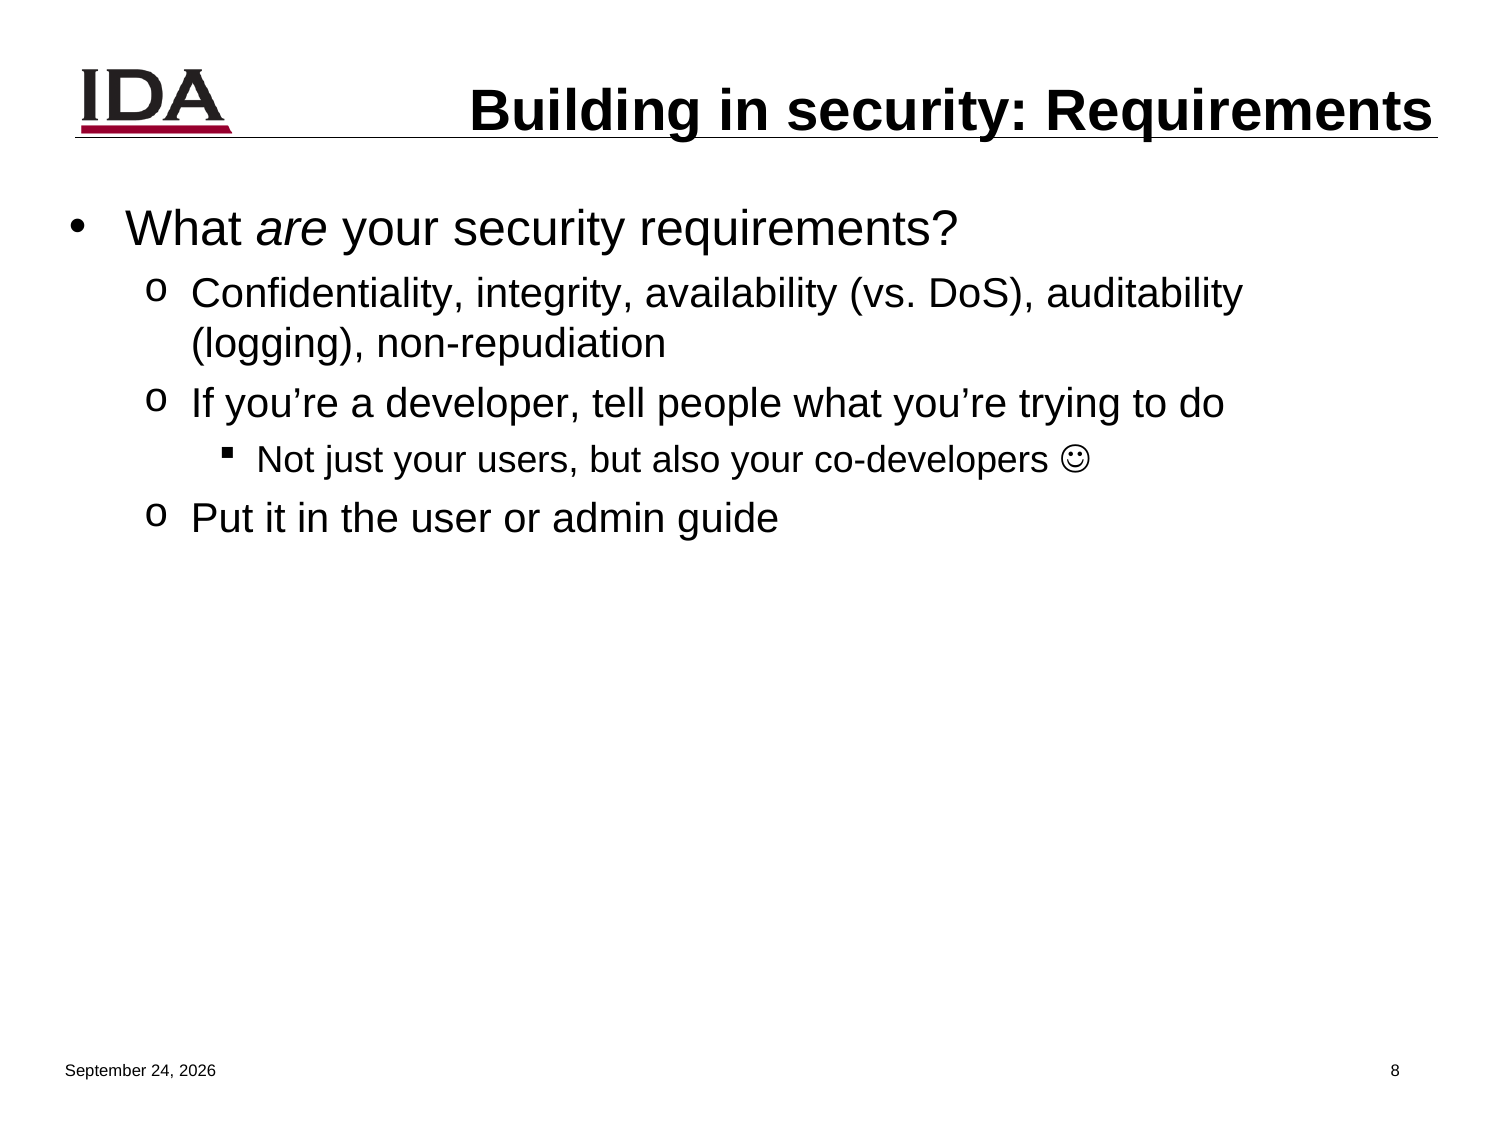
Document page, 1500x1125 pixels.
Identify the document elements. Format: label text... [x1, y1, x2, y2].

text_box <number> [1102, 1012, 1415, 1088]
picture [77, 65, 233, 138]
text_box November 9, 2011 [49, 1012, 363, 1088]
title Building in security: Requirements [425, 64, 1450, 150]
list What are your security requirements? Confidentiality, integrity, availability (vs. DoS), auditability (logging), non-repudiation If you’re a developer, tell people what you’re trying to do Not just your users, but also your co-developers  Put it in the user or admin guide [53, 187, 1401, 1013]
